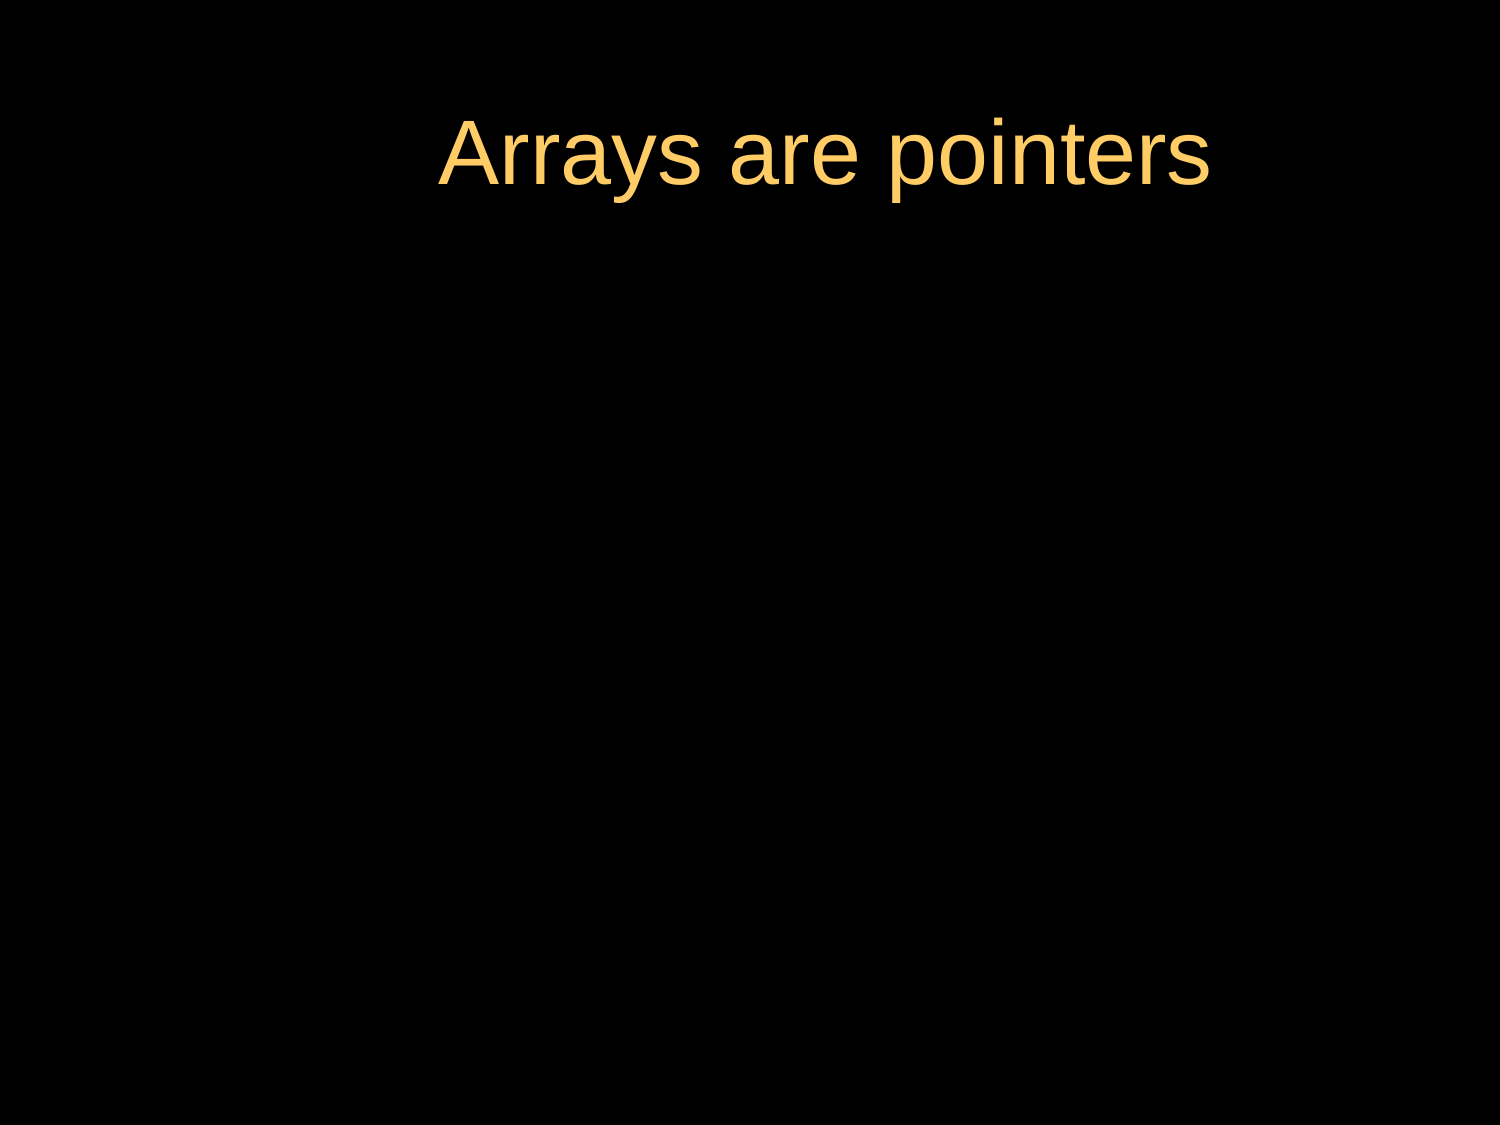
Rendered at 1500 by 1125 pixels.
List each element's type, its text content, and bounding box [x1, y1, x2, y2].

title Arrays are pointers [82, 56, 1500, 250]
